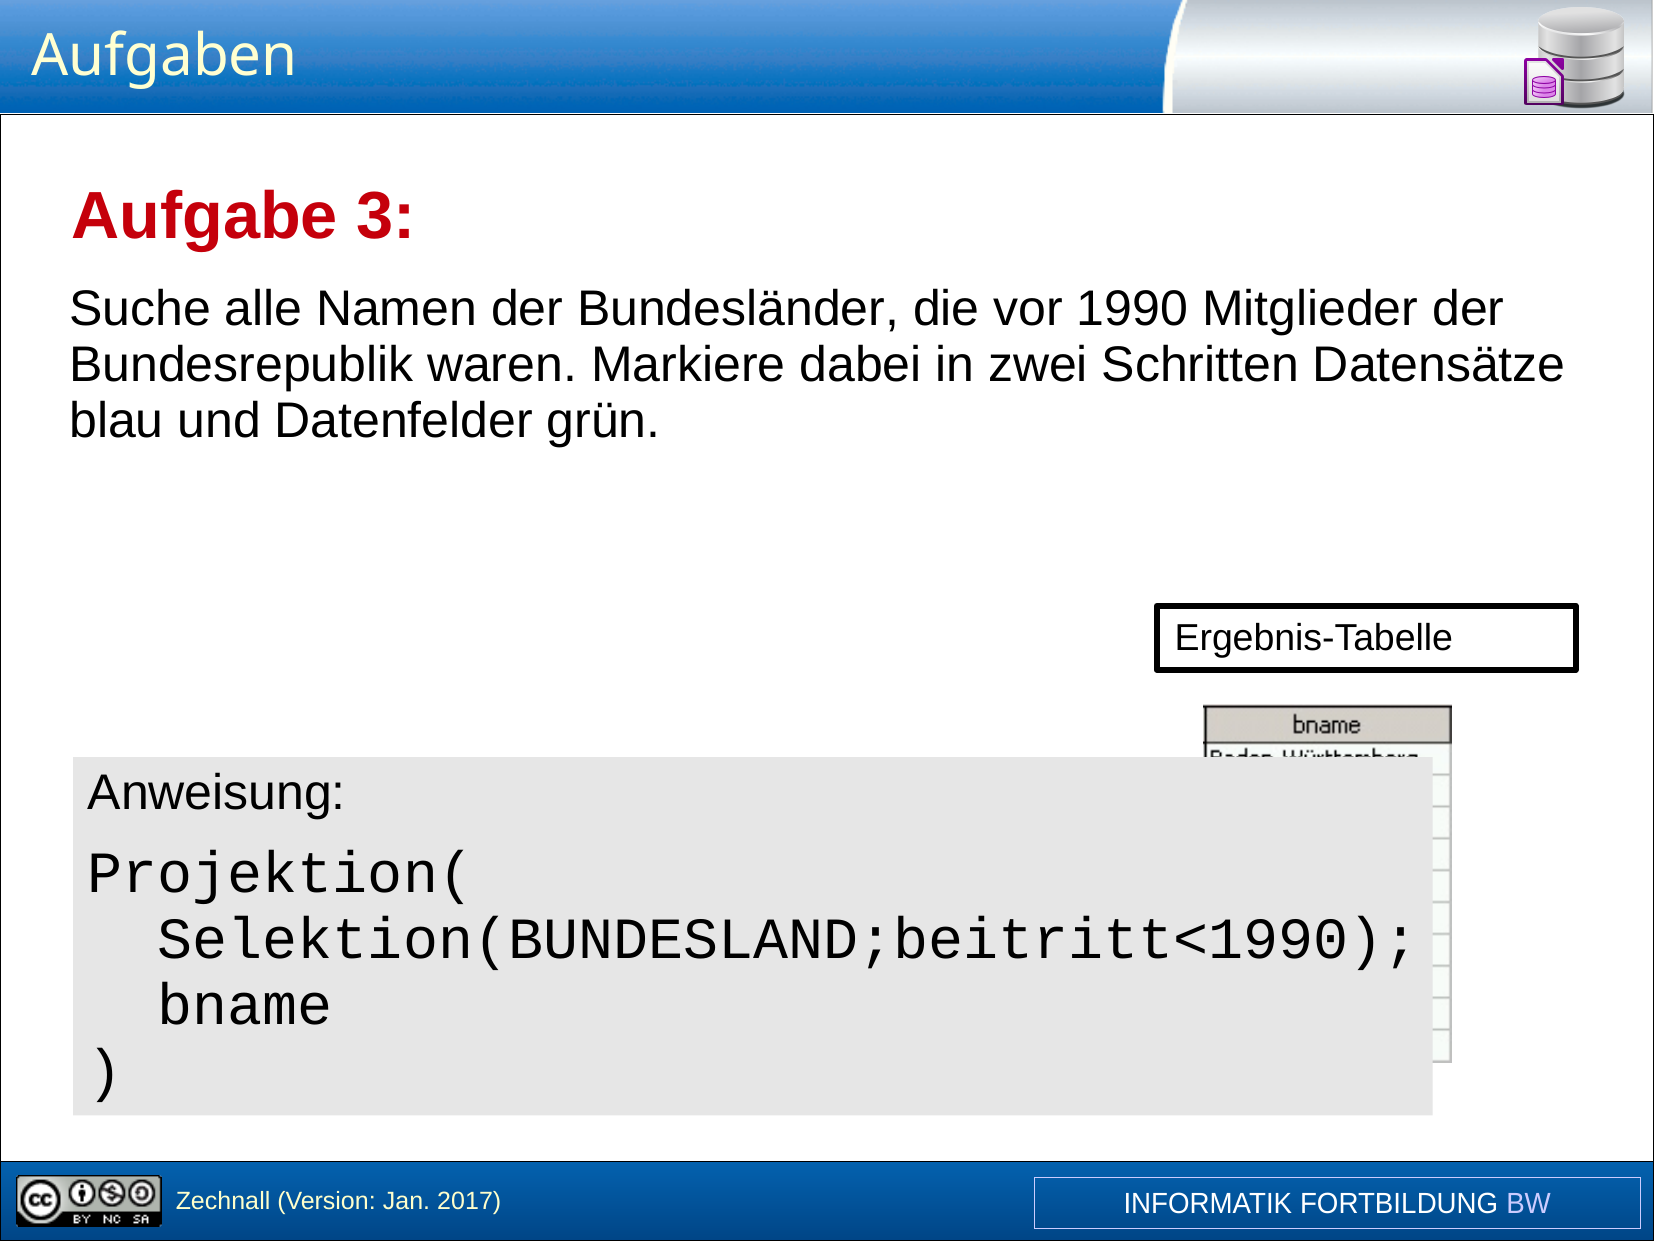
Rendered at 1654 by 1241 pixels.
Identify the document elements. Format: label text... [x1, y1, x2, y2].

text_box Anweisung: Projektion( Selektion(BUNDESLAND;beitritt<1990); bname ) [73, 757, 1433, 1103]
text_box Aufgabe 3: [71, 177, 416, 253]
text_box Suche alle Namen der Bundesländer, die vor 1990 Mitglieder der Bundesrepublik waren. Markiere dabei in zwei Schritten Datensätze blau und Datenfelder grün. [69, 280, 1621, 580]
title Aufgaben [31, 14, 1151, 92]
text_box Ergebnis-Tabelle [1156, 605, 1576, 670]
picture [16, 1175, 162, 1227]
picture [0, 0, 1654, 113]
picture [1203, 704, 1452, 1063]
